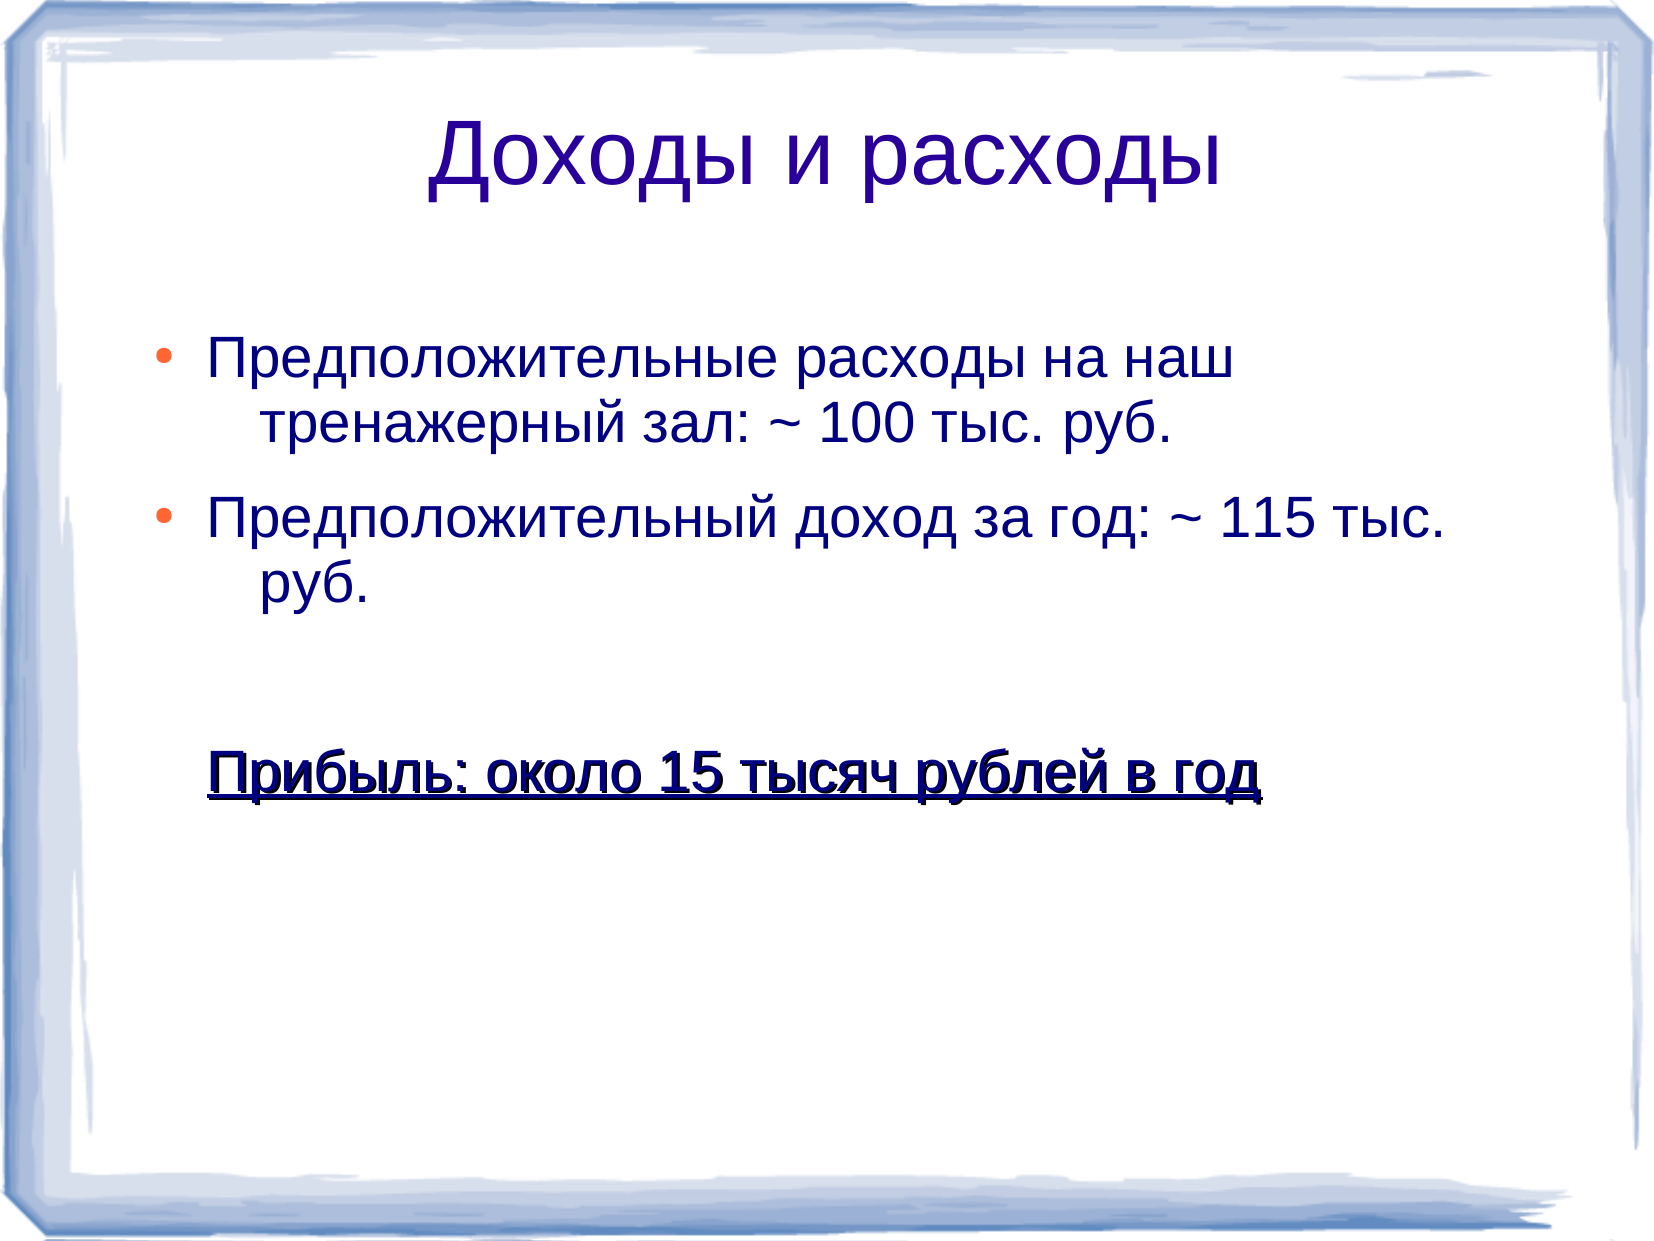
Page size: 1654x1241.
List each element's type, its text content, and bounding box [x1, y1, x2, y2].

picture [0, 0, 1654, 1241]
title Доходы и расходы [82, 49, 1571, 257]
list Предположительные расходы на наш тренажерный зал: ~ 100 тыс. руб. Предположительный доход за год: ~ 115 тыс. руб. Прибыль: около 15 тысяч рублей в год [118, 324, 1571, 1144]
